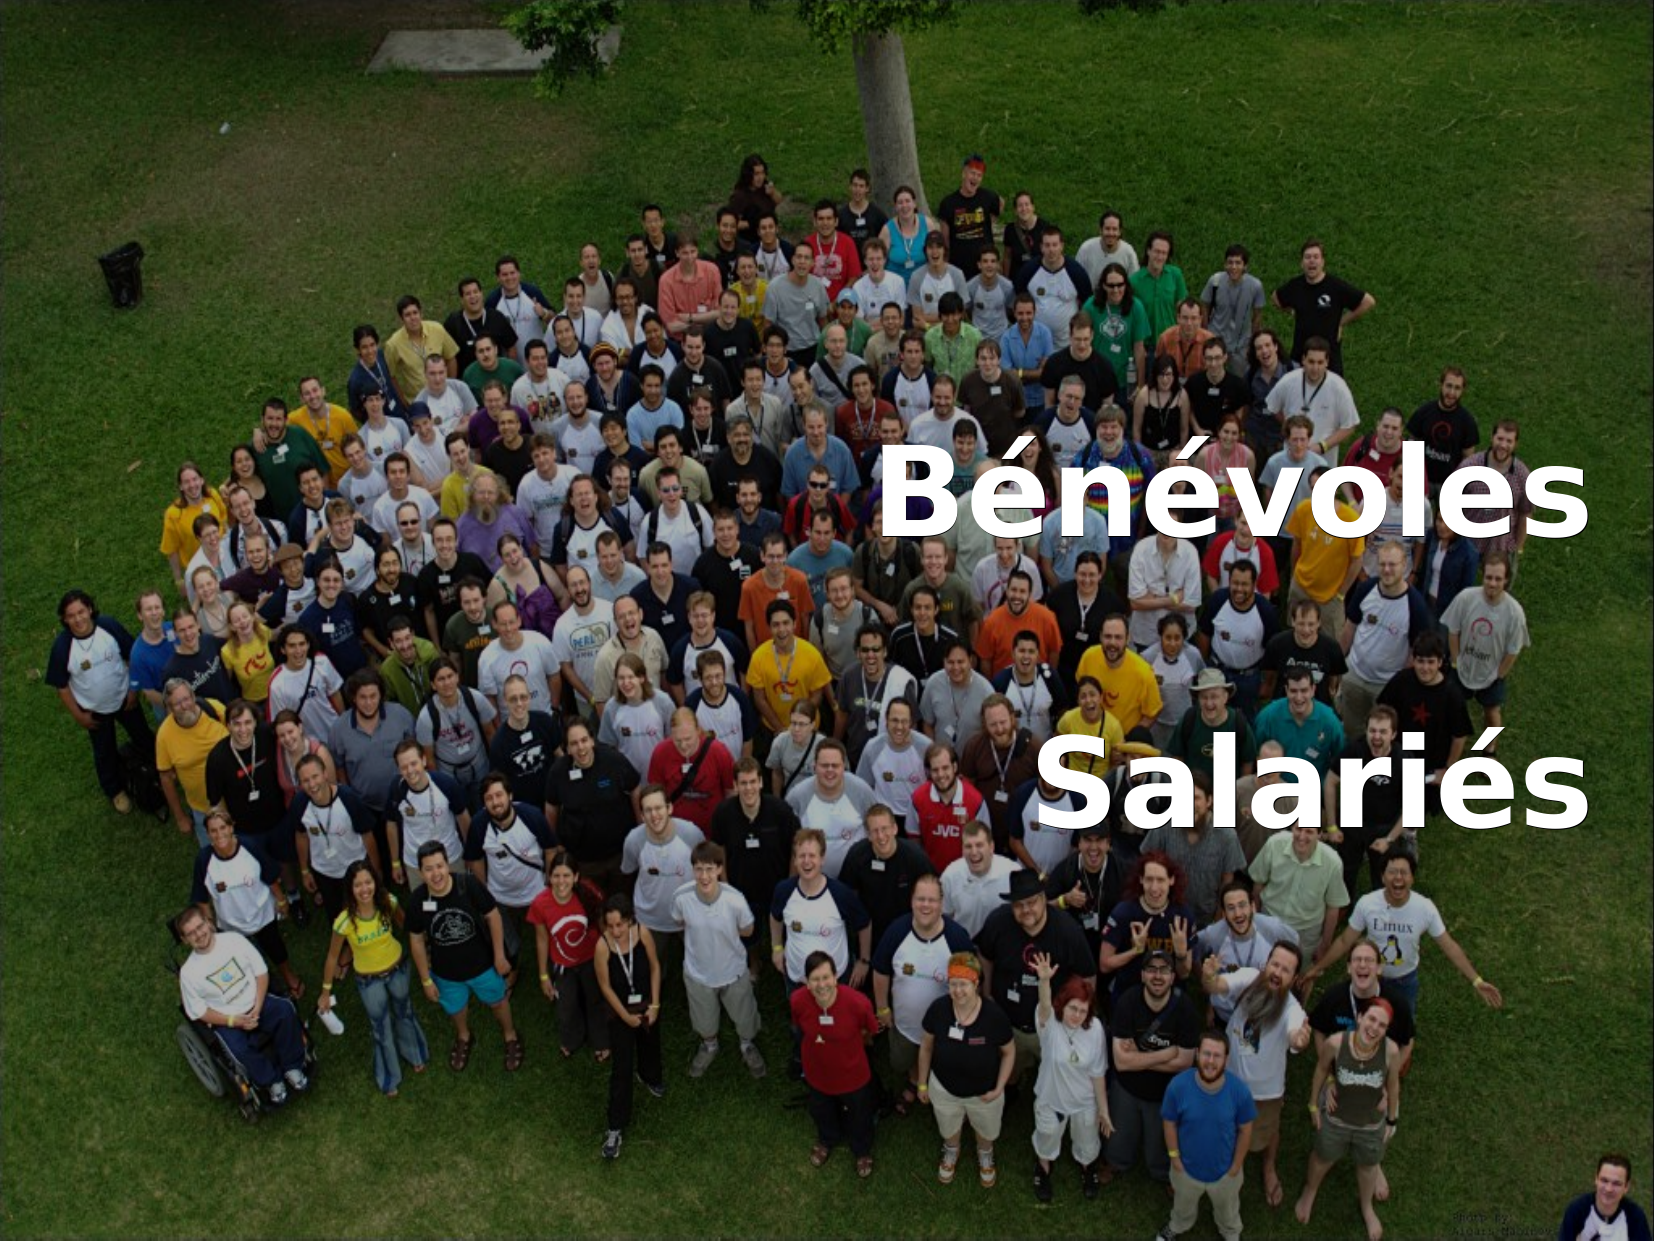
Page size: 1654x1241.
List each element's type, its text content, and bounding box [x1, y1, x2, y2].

picture [0, 0, 1654, 1241]
text_box Bénévoles Salariés [0, 413, 1610, 865]
